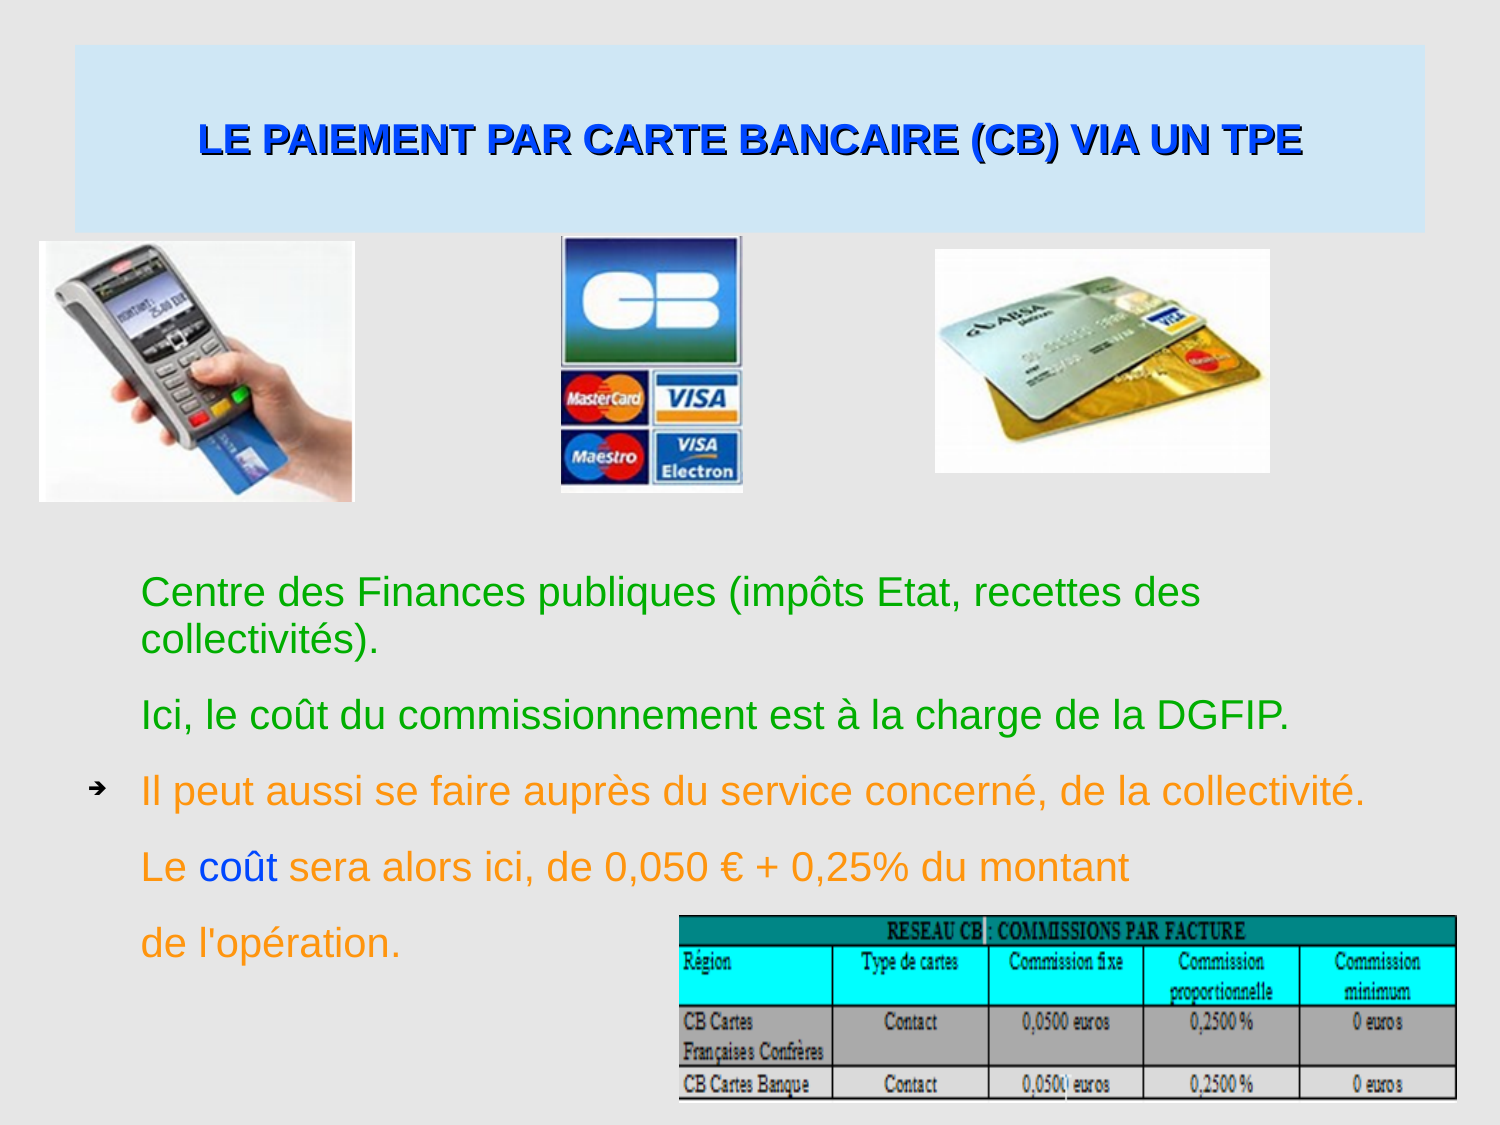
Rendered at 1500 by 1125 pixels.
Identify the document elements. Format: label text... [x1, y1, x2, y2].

picture [679, 915, 1457, 1103]
title LE PAIEMENT PAR CARTE BANCAIRE (CB) VIA UN TPE [75, 44, 1425, 233]
picture [561, 236, 743, 493]
list Centre des Finances publiques (impôts Etat, recettes des collectivités). Ici, le coût du commissionnement est à la charge de la DGFIP. Il peut aussi se faire auprès du service concerné, de la collectivité. Le coût sera alors ici, de 0,050 € + 0,25% du montant de l'opération. [69, 267, 1420, 1073]
picture [39, 241, 355, 502]
picture [935, 249, 1270, 473]
